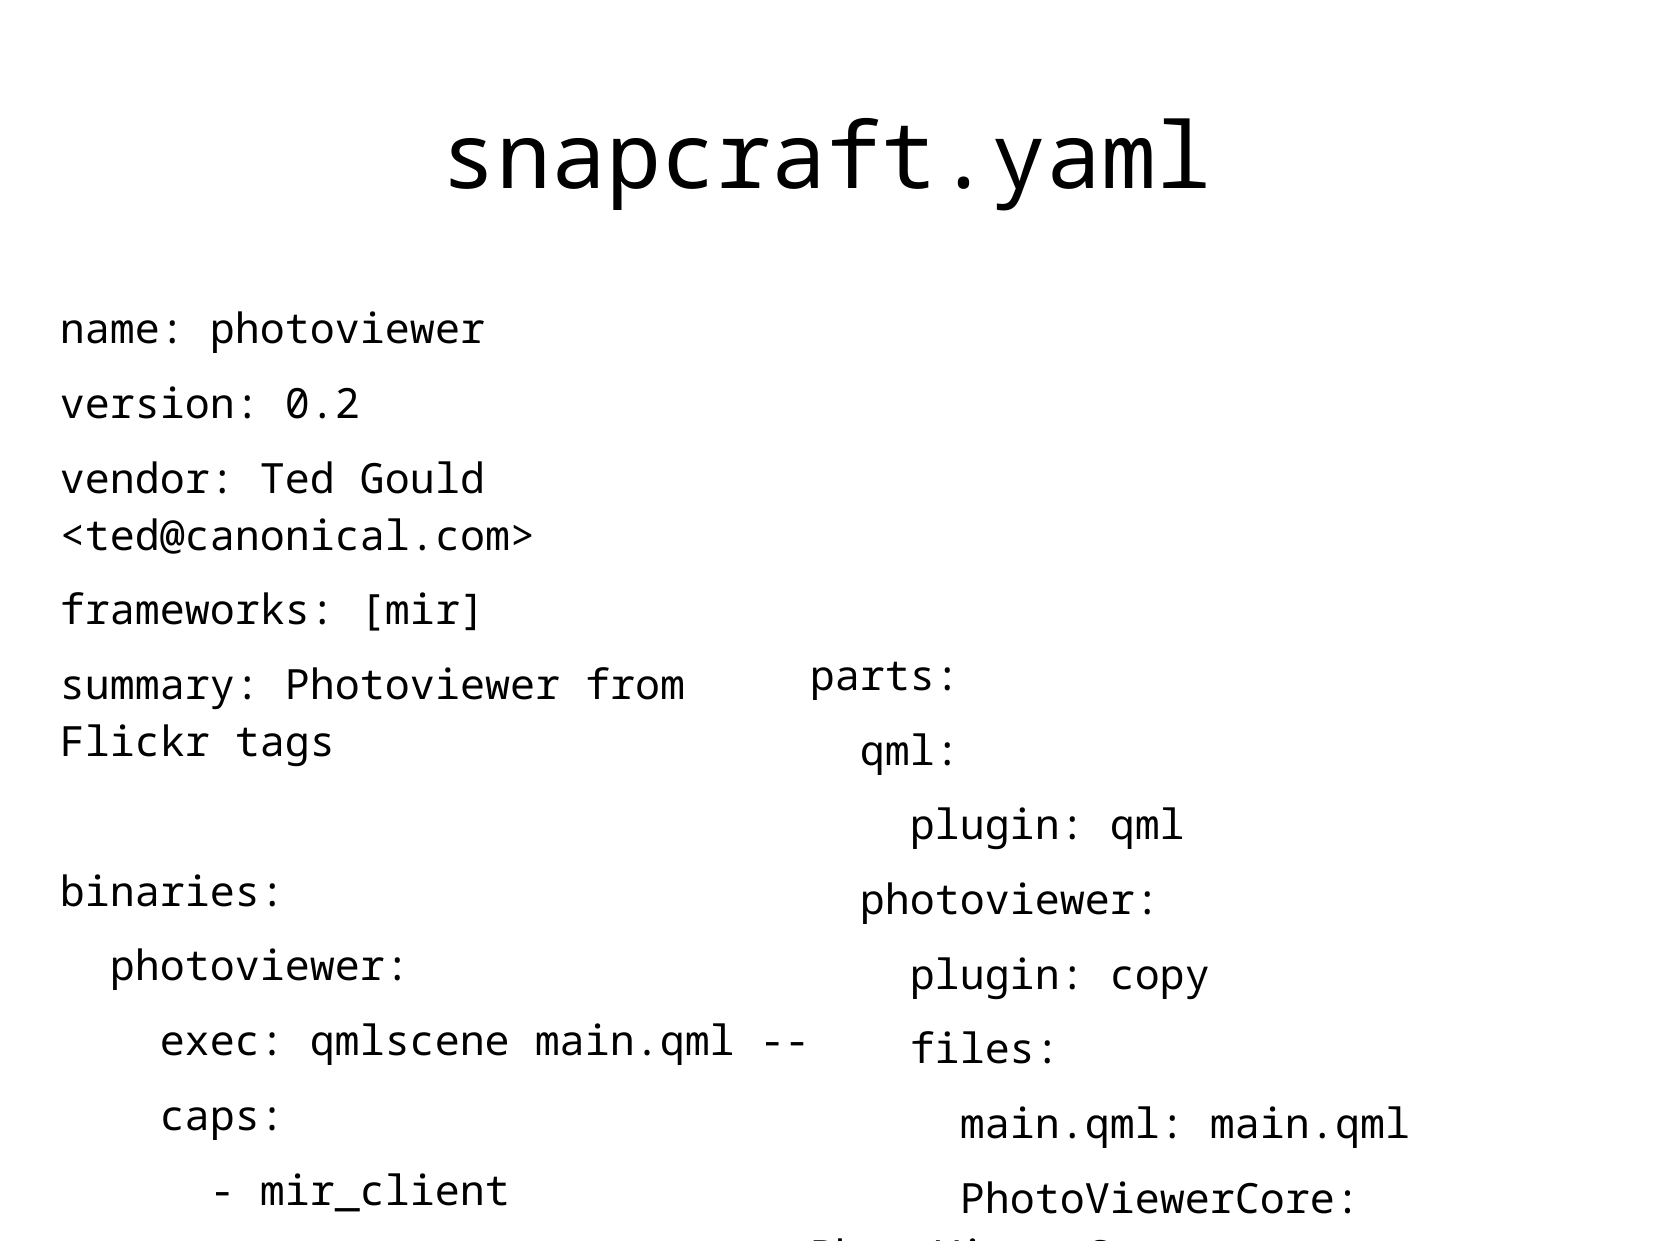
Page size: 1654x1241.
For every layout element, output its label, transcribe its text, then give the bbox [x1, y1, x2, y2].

title snapcraft.yaml [82, 49, 1571, 257]
text_box parts: qml: plugin: qml photoviewer: plugin: copy files: main.qml: main.qml PhotoViewerCore: PhotoViewerCore [795, 638, 1654, 1156]
text_box name: photoviewer version: 0.2 vendor: Ted Gould <ted@canonical.com> frameworks: [mir] summary: Photoviewer from Flickr tags binaries: photoviewer: exec: qmlscene main.qml -- caps: - mir_client - network-client [45, 291, 871, 1066]
